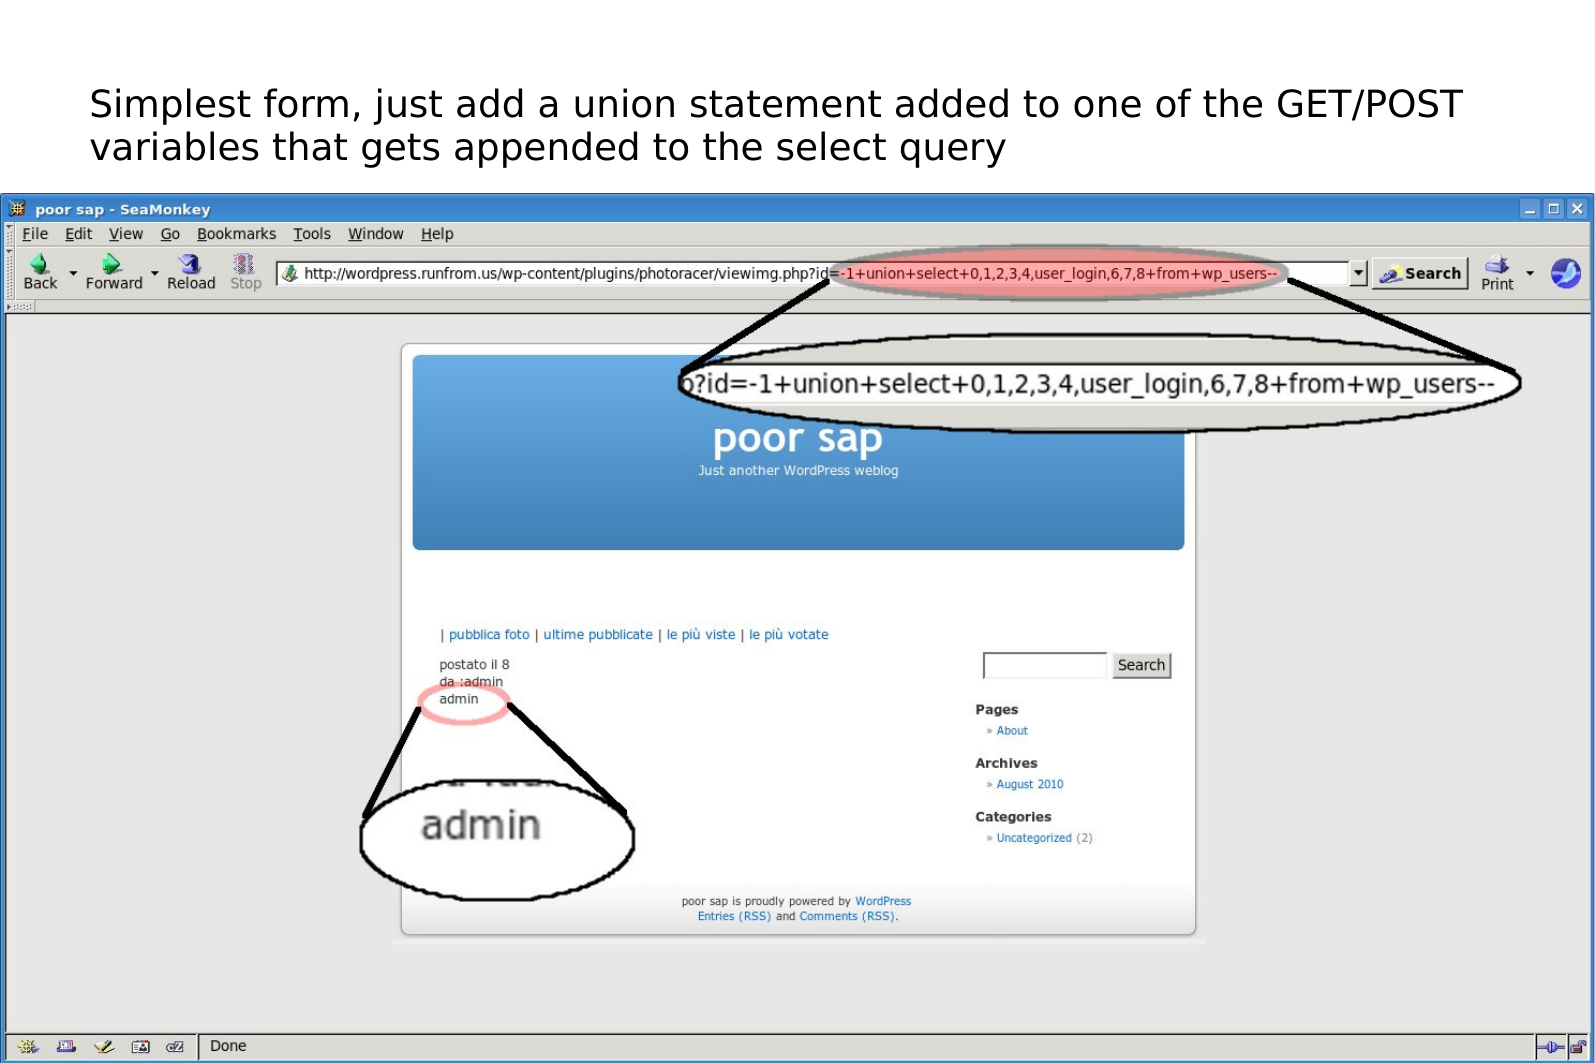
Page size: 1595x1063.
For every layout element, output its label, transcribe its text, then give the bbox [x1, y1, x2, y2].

picture [0, 193, 1595, 1063]
text_box Simplest form, just add a union statement added to one of the GET/POST variables that gets appended to the select query [74, 75, 1492, 177]
